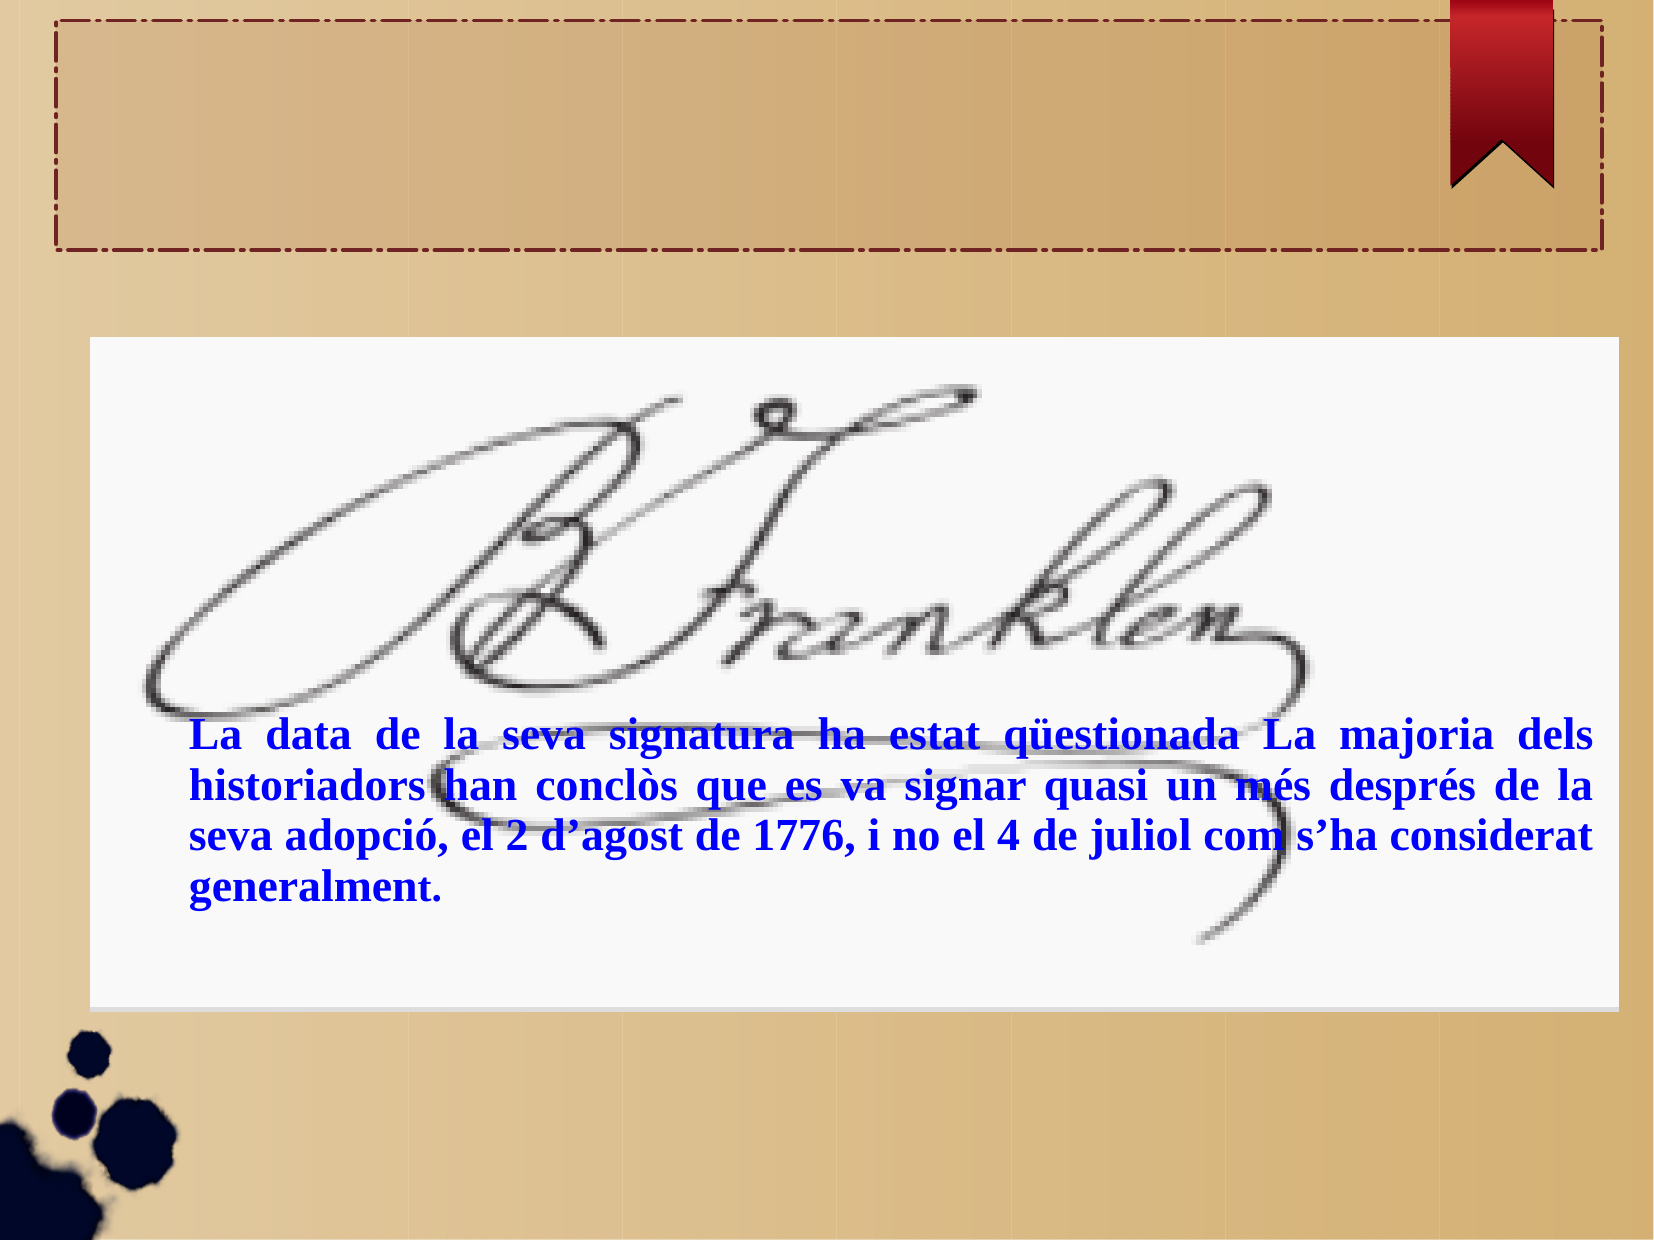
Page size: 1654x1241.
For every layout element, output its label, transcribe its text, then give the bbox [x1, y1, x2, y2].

picture [90, 337, 1619, 1012]
text_box [177, 896, 1607, 1241]
text_box La data de la seva signatura ha estat qüestionada La majoria dels historiadors han conclòs que es va signar quasi un més després de la seva adopció, el 2 d’agost de 1776, i no el 4 de juliol com s’ha considerat generalment. [188, 708, 1595, 912]
